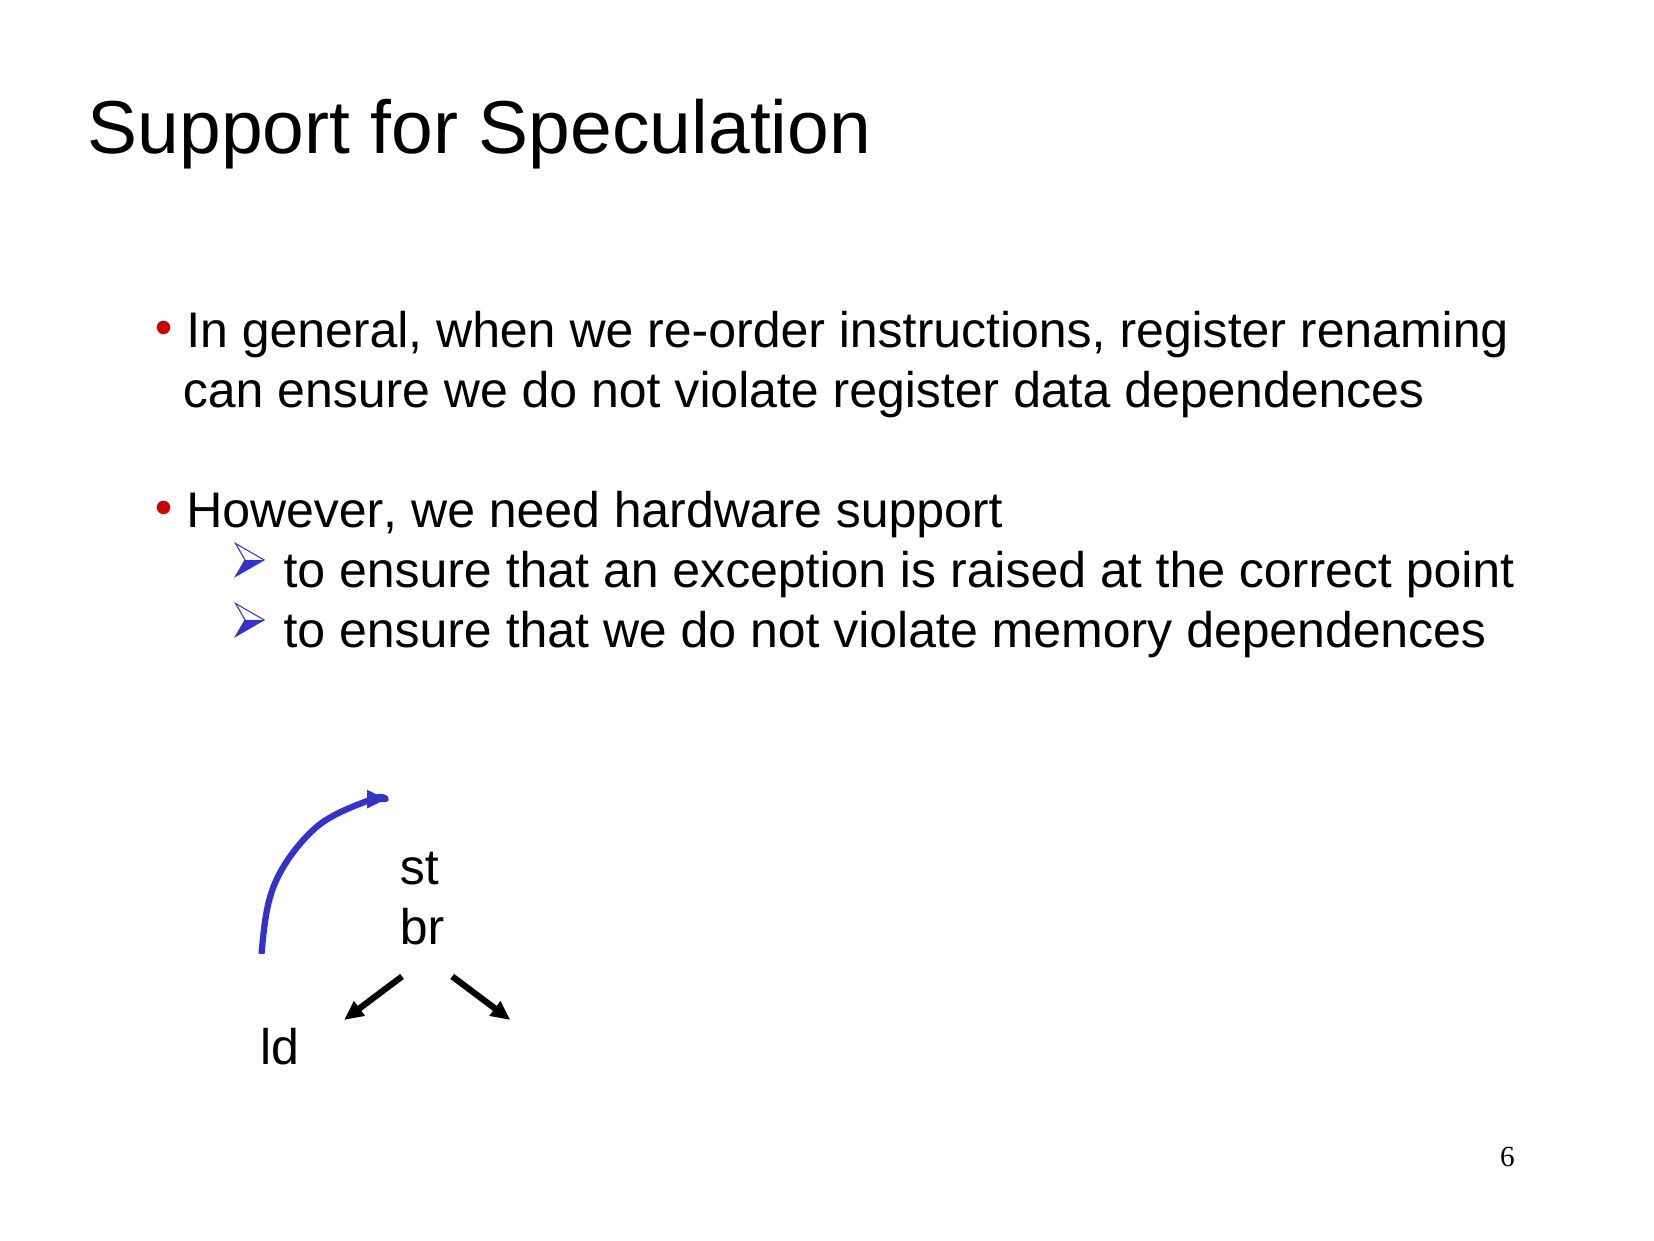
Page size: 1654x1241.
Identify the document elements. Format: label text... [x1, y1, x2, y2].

text_box Support for Speculation [72, 71, 887, 177]
text_box In general, when we re-order instructions, register renaming can ensure we do not violate register data dependences However, we need hardware support to ensure that an exception is raised at the correct point to ensure that we do not violate memory dependences [140, 289, 1531, 665]
text_box 23 [1184, 1129, 1530, 1213]
text_box st br ld [245, 826, 460, 1083]
